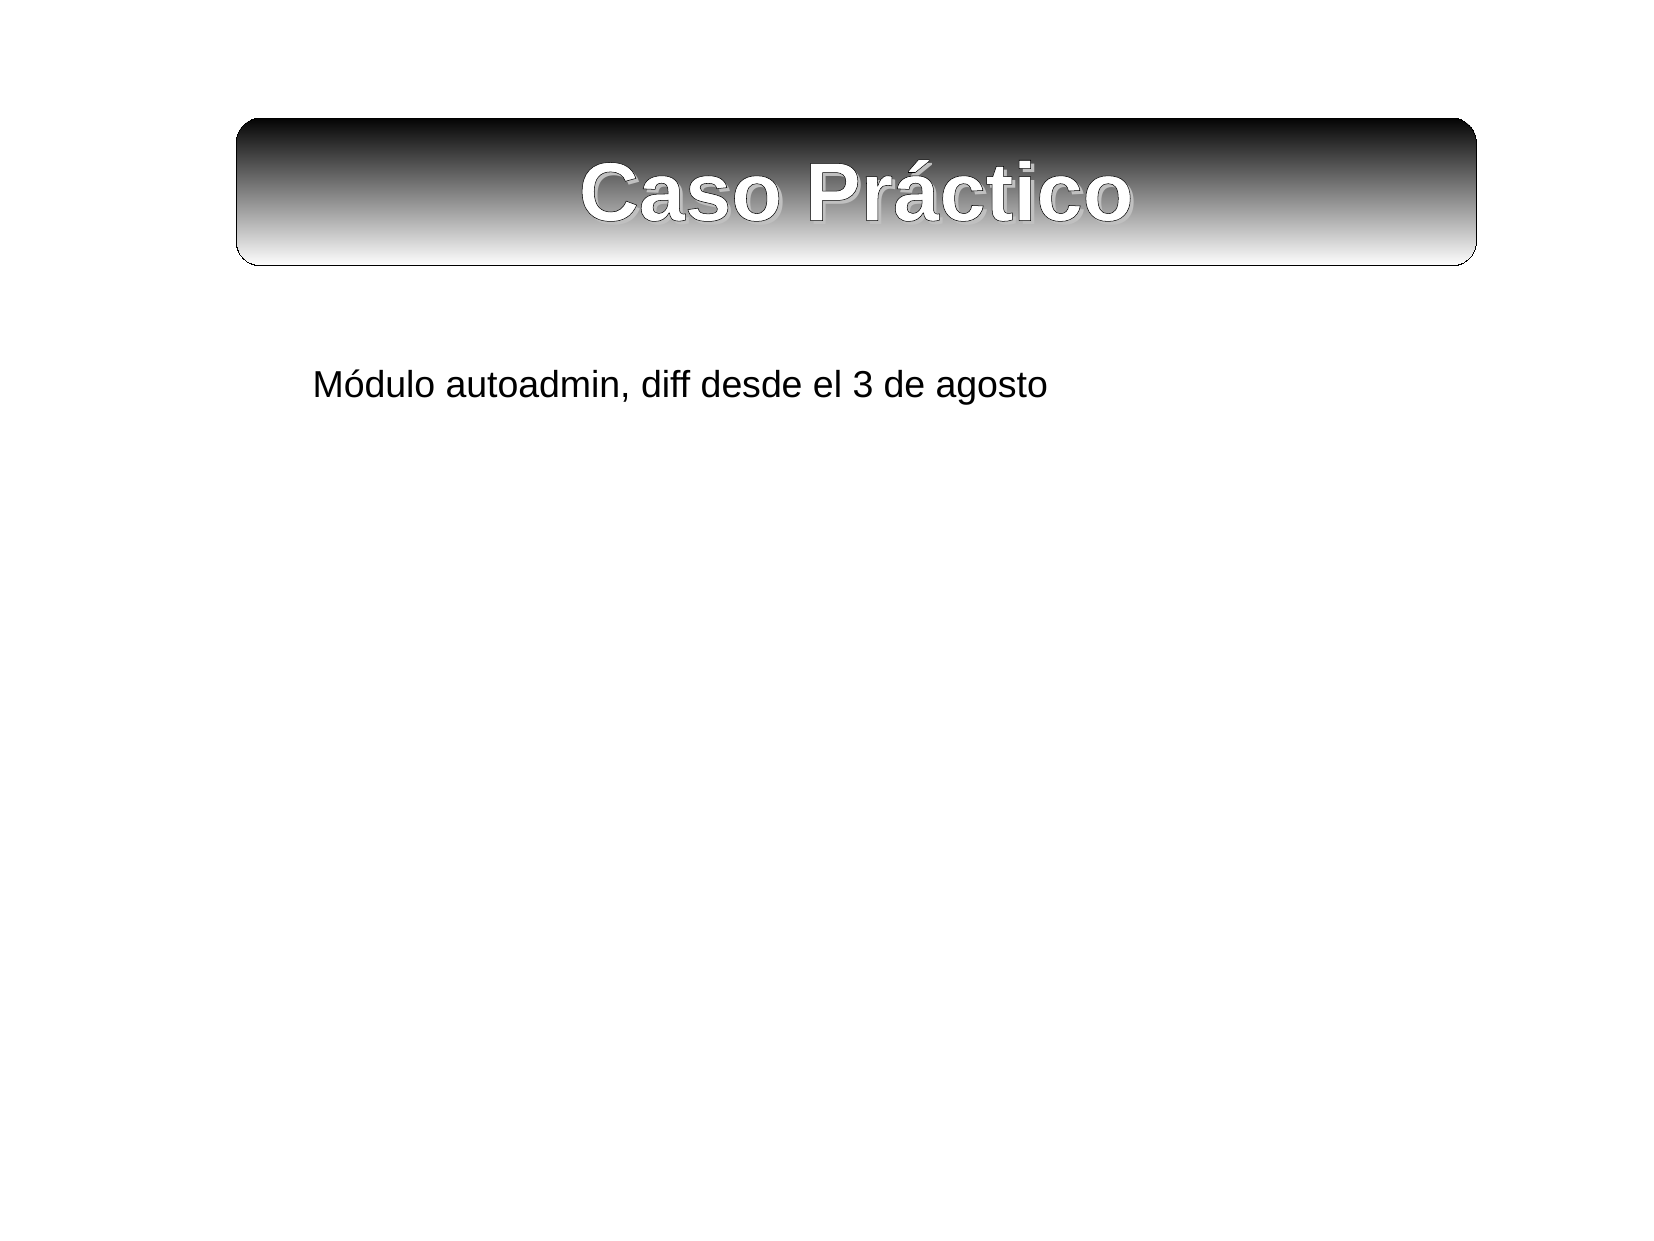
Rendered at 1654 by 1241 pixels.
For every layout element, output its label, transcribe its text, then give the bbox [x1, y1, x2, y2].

text_box Caso Práctico [236, 118, 1477, 266]
text_box Módulo autoadmin, diff desde el 3 de agosto [297, 356, 1093, 414]
